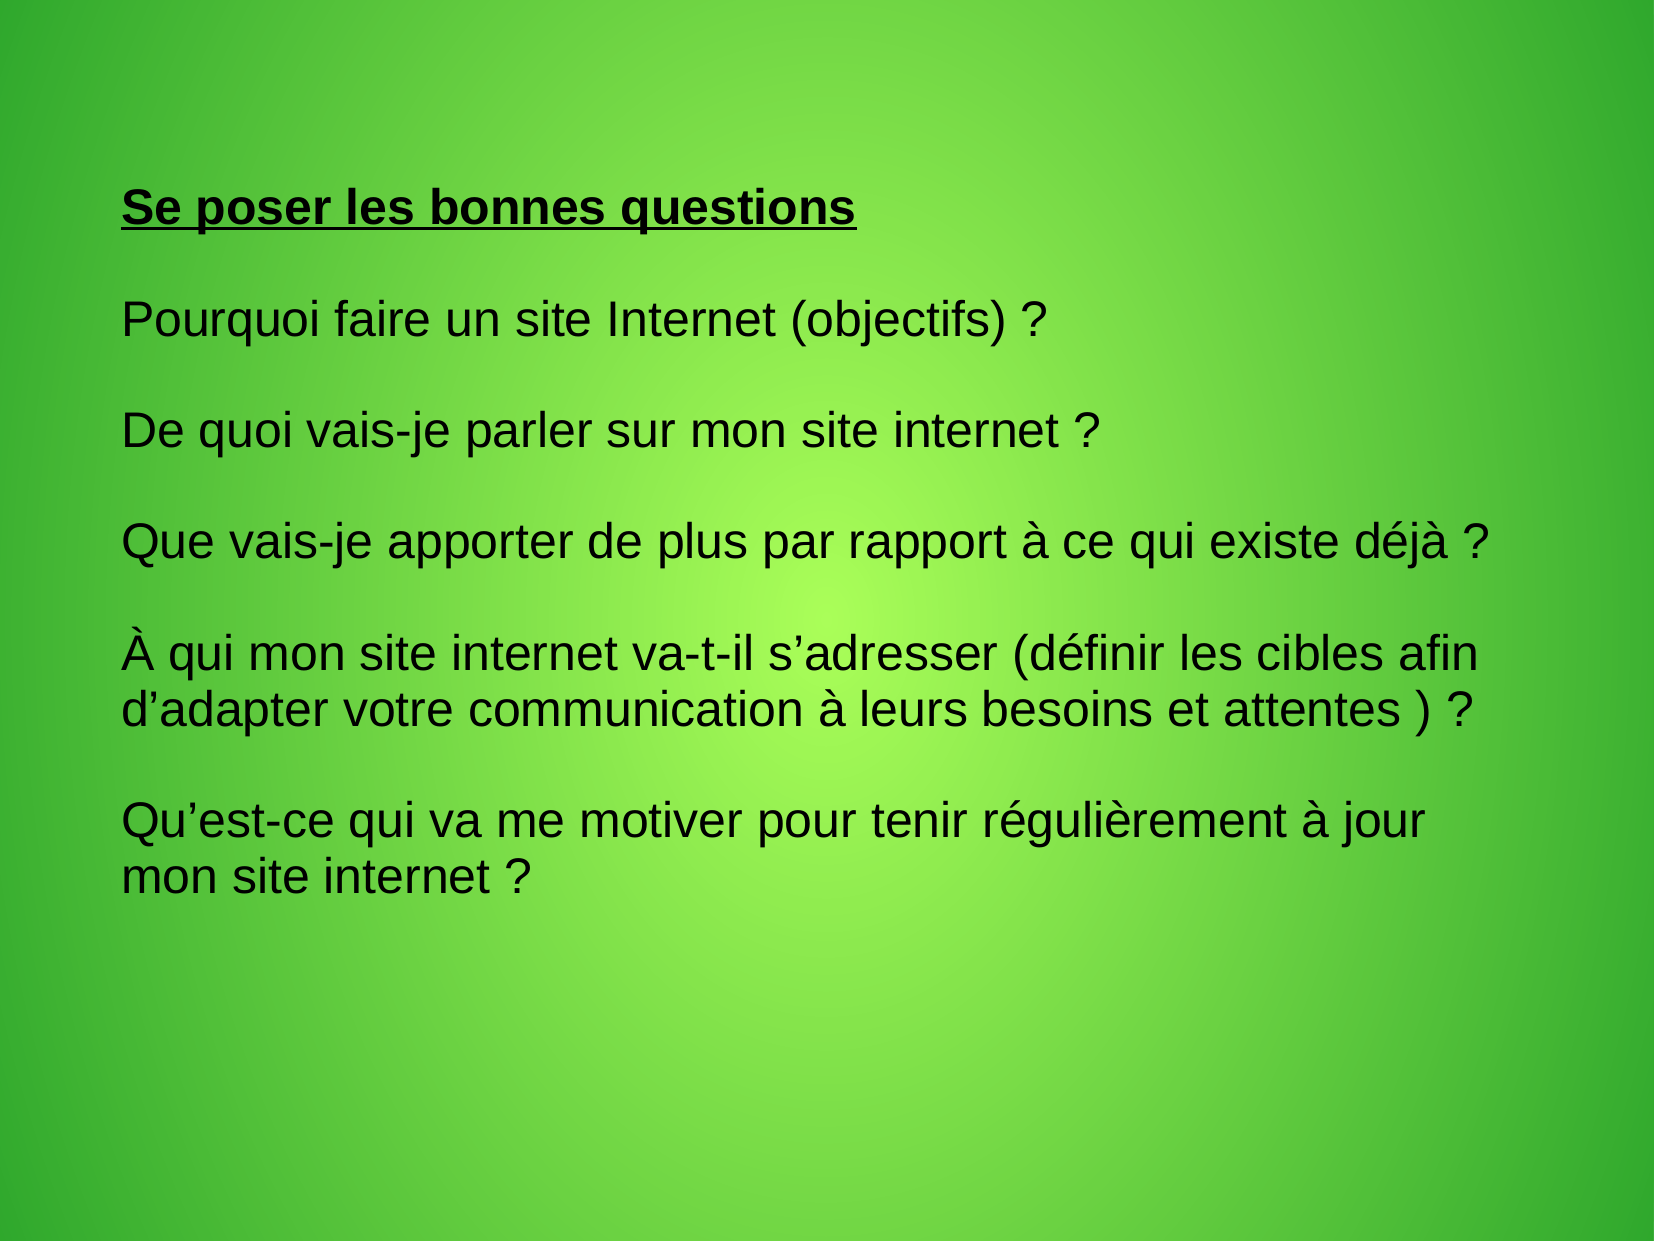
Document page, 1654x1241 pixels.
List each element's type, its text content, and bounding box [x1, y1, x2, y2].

text_box Se poser les bonnes questions Pourquoi faire un site Internet (objectifs) ? De quoi vais-je parler sur mon site internet ? Que vais-je apporter de plus par rapport à ce qui existe déjà ? À qui mon site internet va-t-il s’adresser (définir les cibles afin d’adapter votre communication à leurs besoins et attentes ) ? Qu’est-ce qui va me motiver pour tenir régulièrement à jour mon site internet ? [106, 129, 1548, 1146]
